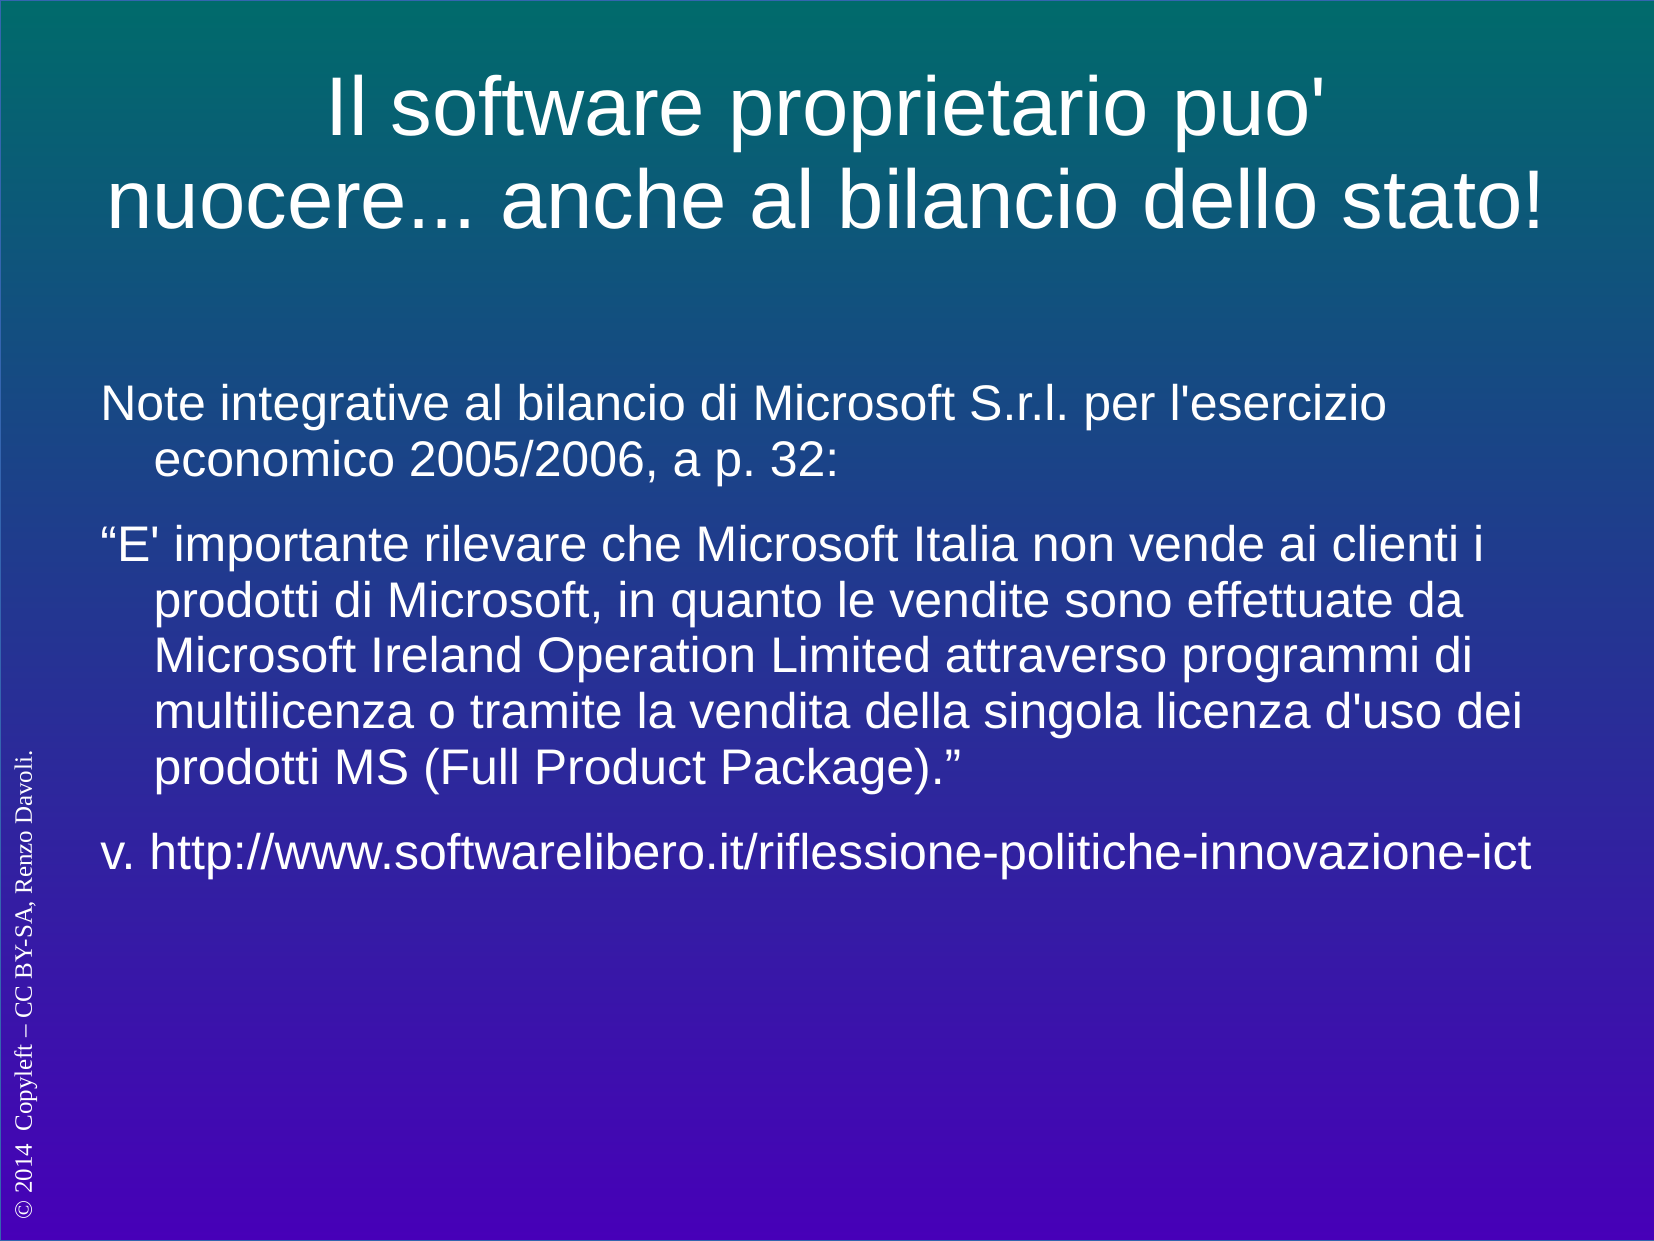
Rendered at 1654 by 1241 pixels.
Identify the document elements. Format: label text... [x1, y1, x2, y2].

list Note integrative al bilancio di Microsoft S.r.l. per l'esercizio economico 2005/2006, a p. 32: “E' importante rilevare che Microsoft Italia non vende ai clienti i prodotti di Microsoft, in quanto le vendite sono effettuate da Microsoft Ireland Operation Limited attraverso programmi di multilicenza o tramite la vendita della singola licenza d'uso dei prodotti MS (Full Product Package).” v. http://www.softwarelibero.it/riflessione-politiche-innovazione-ict [82, 375, 1571, 1094]
title Il software proprietario puo' nuocere... anche al bilancio dello stato! [82, 56, 1571, 250]
